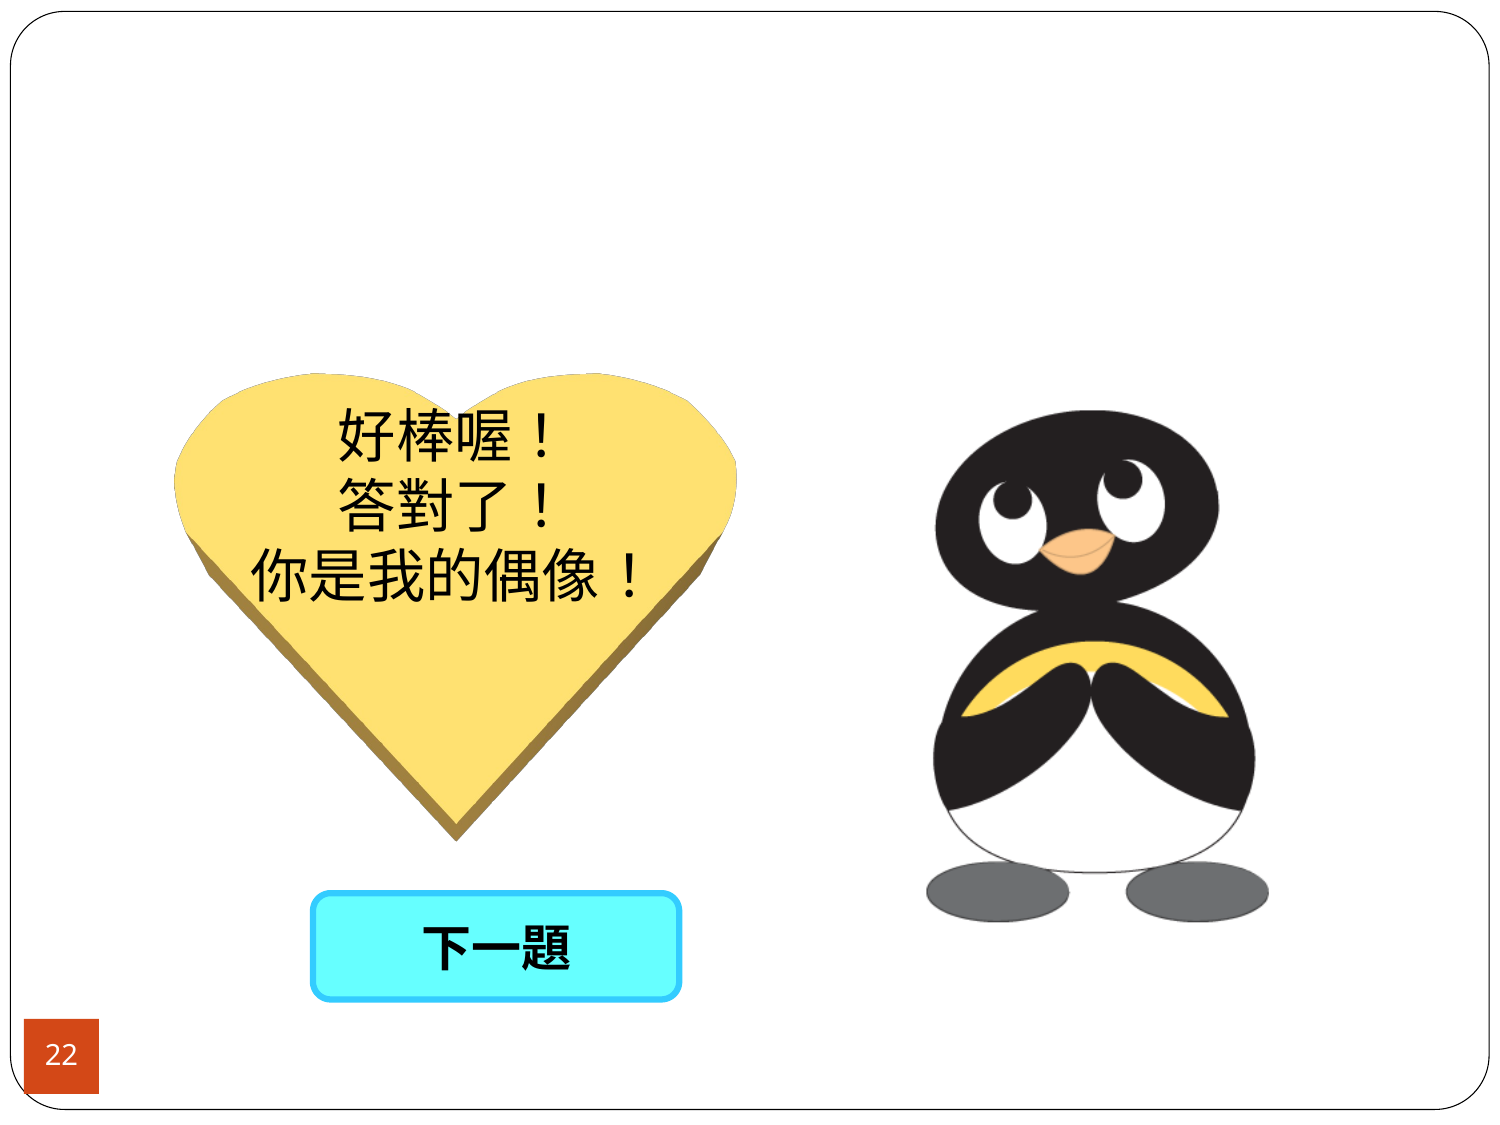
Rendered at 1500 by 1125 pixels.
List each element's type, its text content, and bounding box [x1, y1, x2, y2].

picture [832, 243, 1285, 953]
text_box 21 [462, 418, 469, 442]
text_box 21 [176, 375, 735, 822]
text_box 下一題 [312, 893, 680, 1000]
text_box 22 [23, 1018, 99, 1094]
